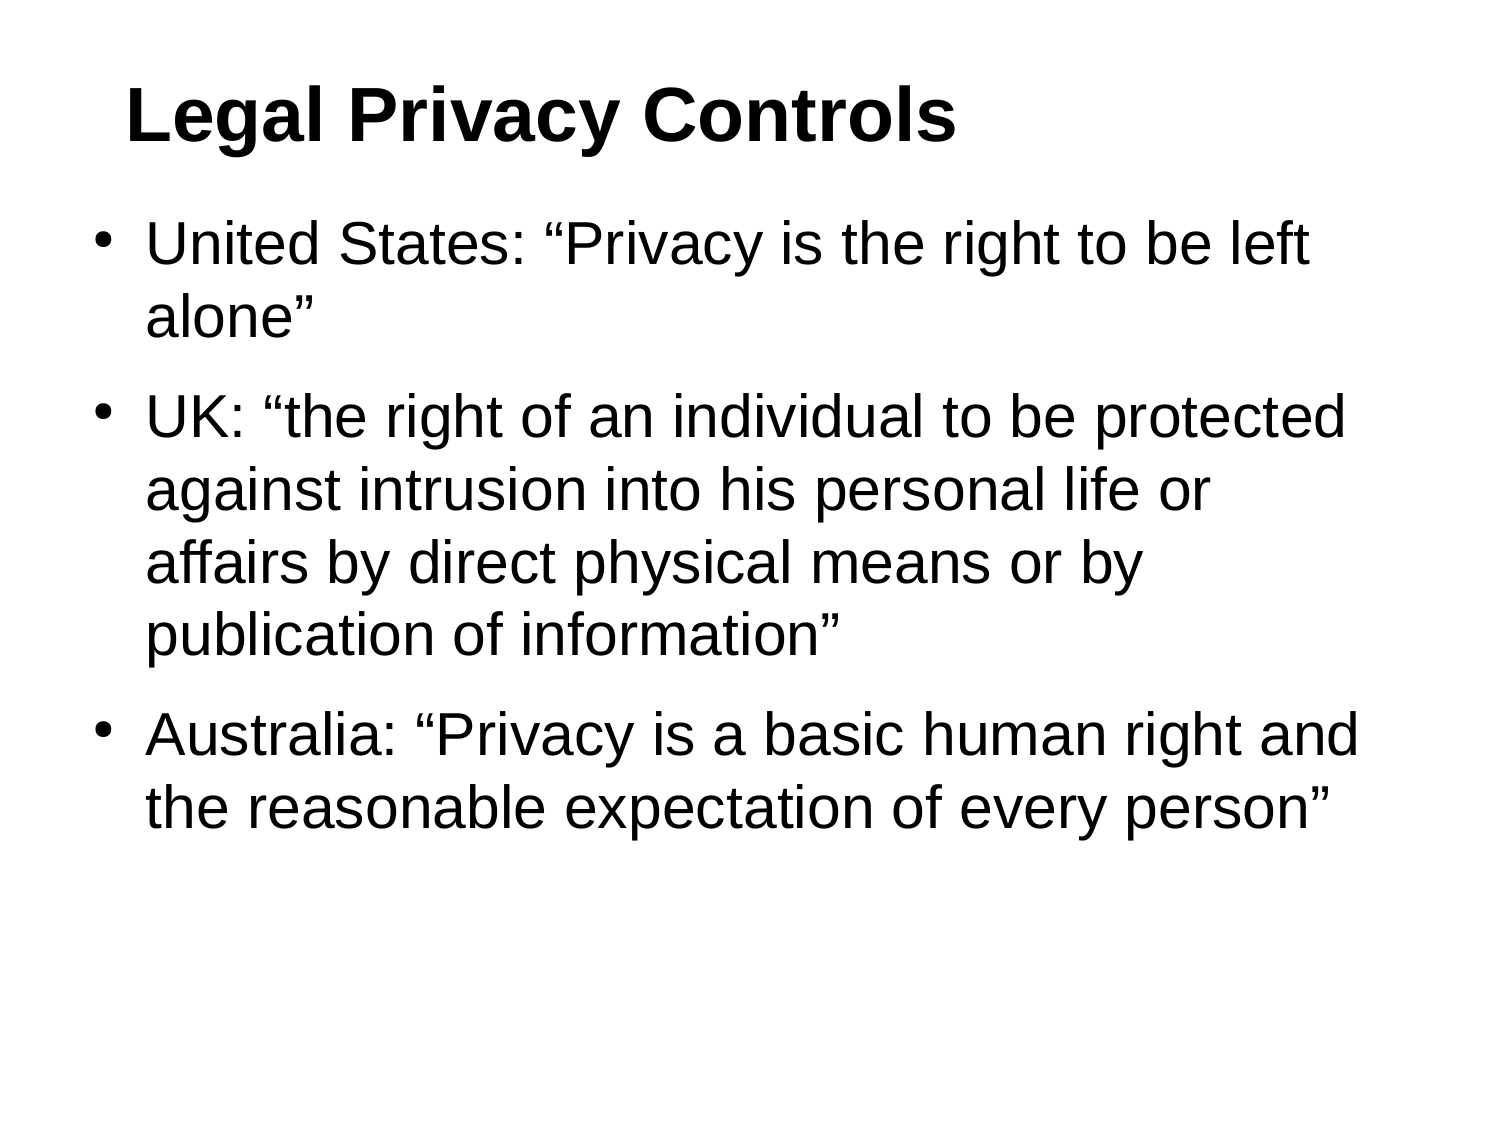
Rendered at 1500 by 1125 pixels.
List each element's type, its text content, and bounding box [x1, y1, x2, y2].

list United States: “Privacy is the right to be left alone” UK: “the right of an individual to be protected against intrusion into his personal life or affairs by direct physical means or by publication of information” Australia: “Privacy is a basic human right and the reasonable expectation of every person” [75, 204, 1395, 1075]
title Legal Privacy Controls [75, 44, 1425, 177]
